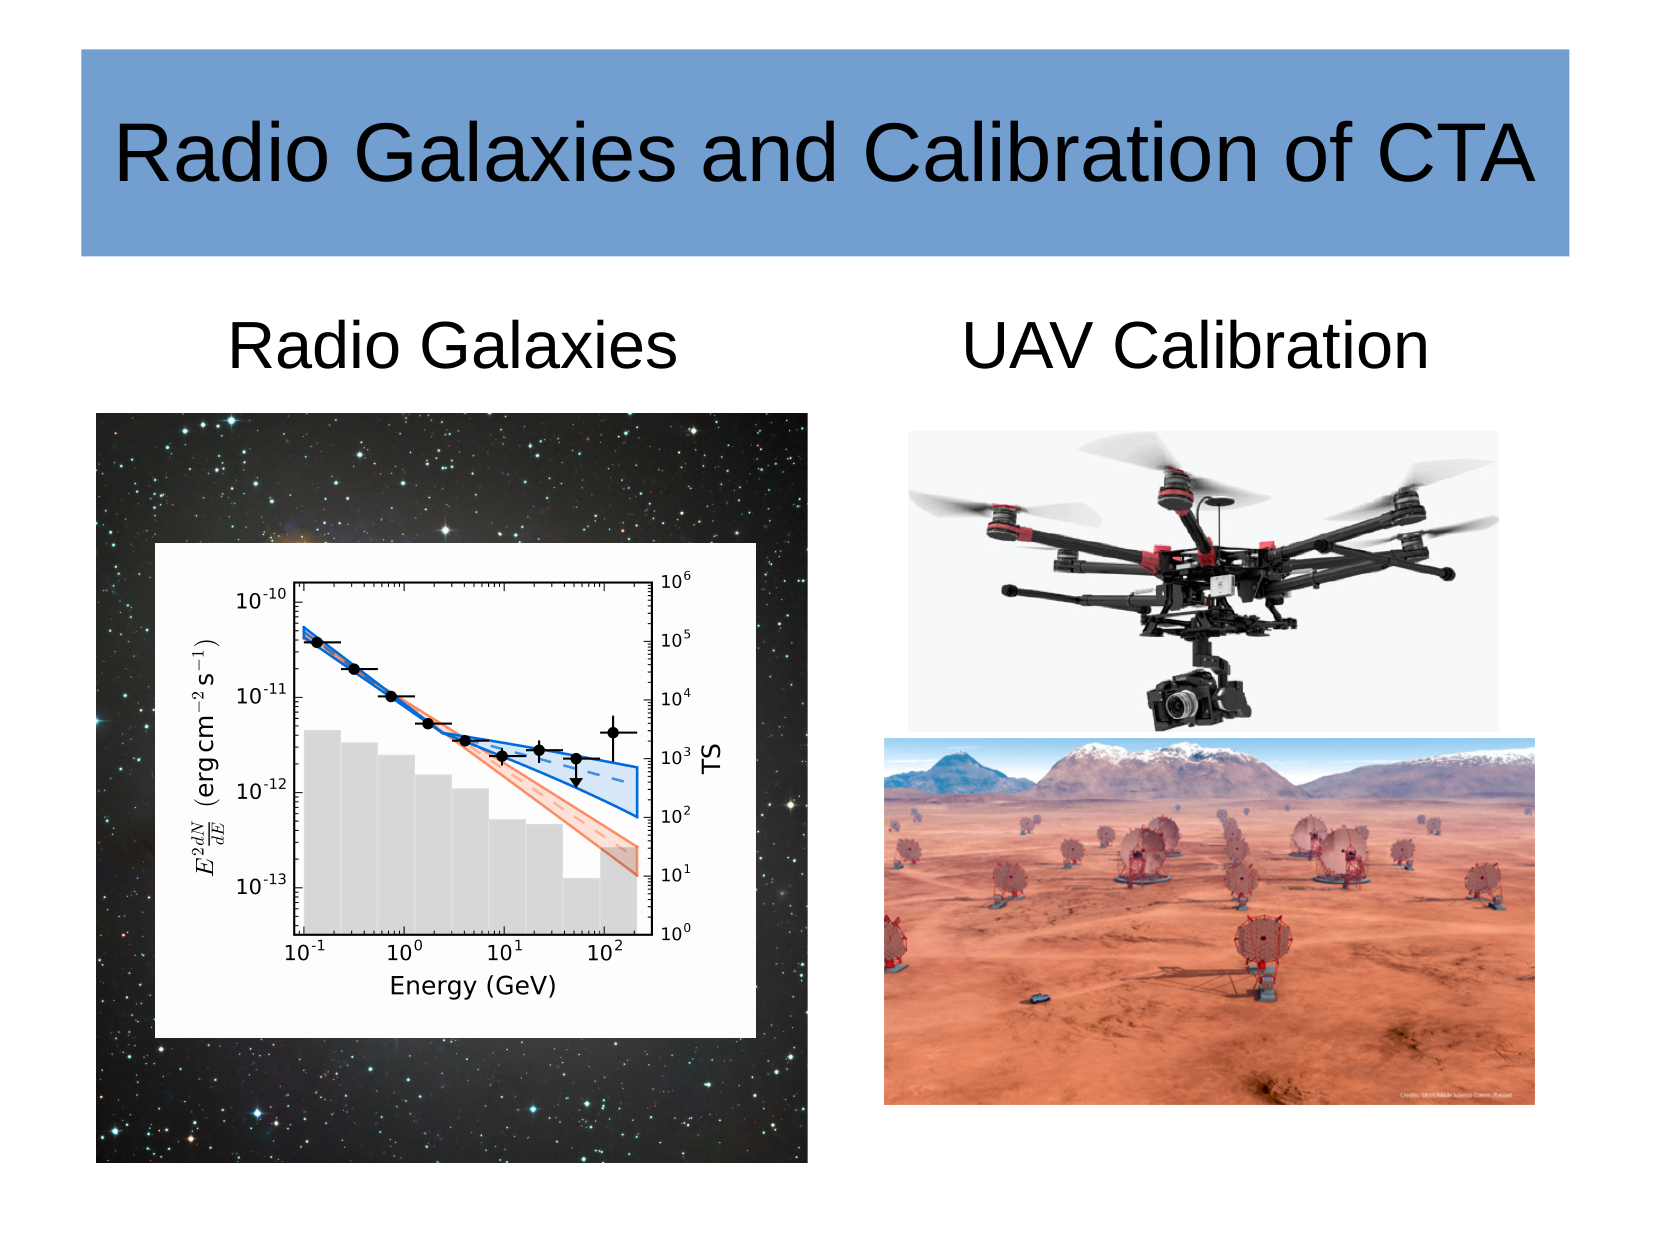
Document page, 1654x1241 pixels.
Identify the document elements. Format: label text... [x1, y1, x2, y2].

subtitle Radio Galaxies [81, 307, 826, 1176]
picture [96, 413, 808, 1163]
text_box UAV Calibration [823, 308, 1568, 1170]
picture [884, 738, 1535, 1105]
title Radio Galaxies and Calibration of CTA [81, 49, 1570, 257]
picture [908, 431, 1499, 732]
